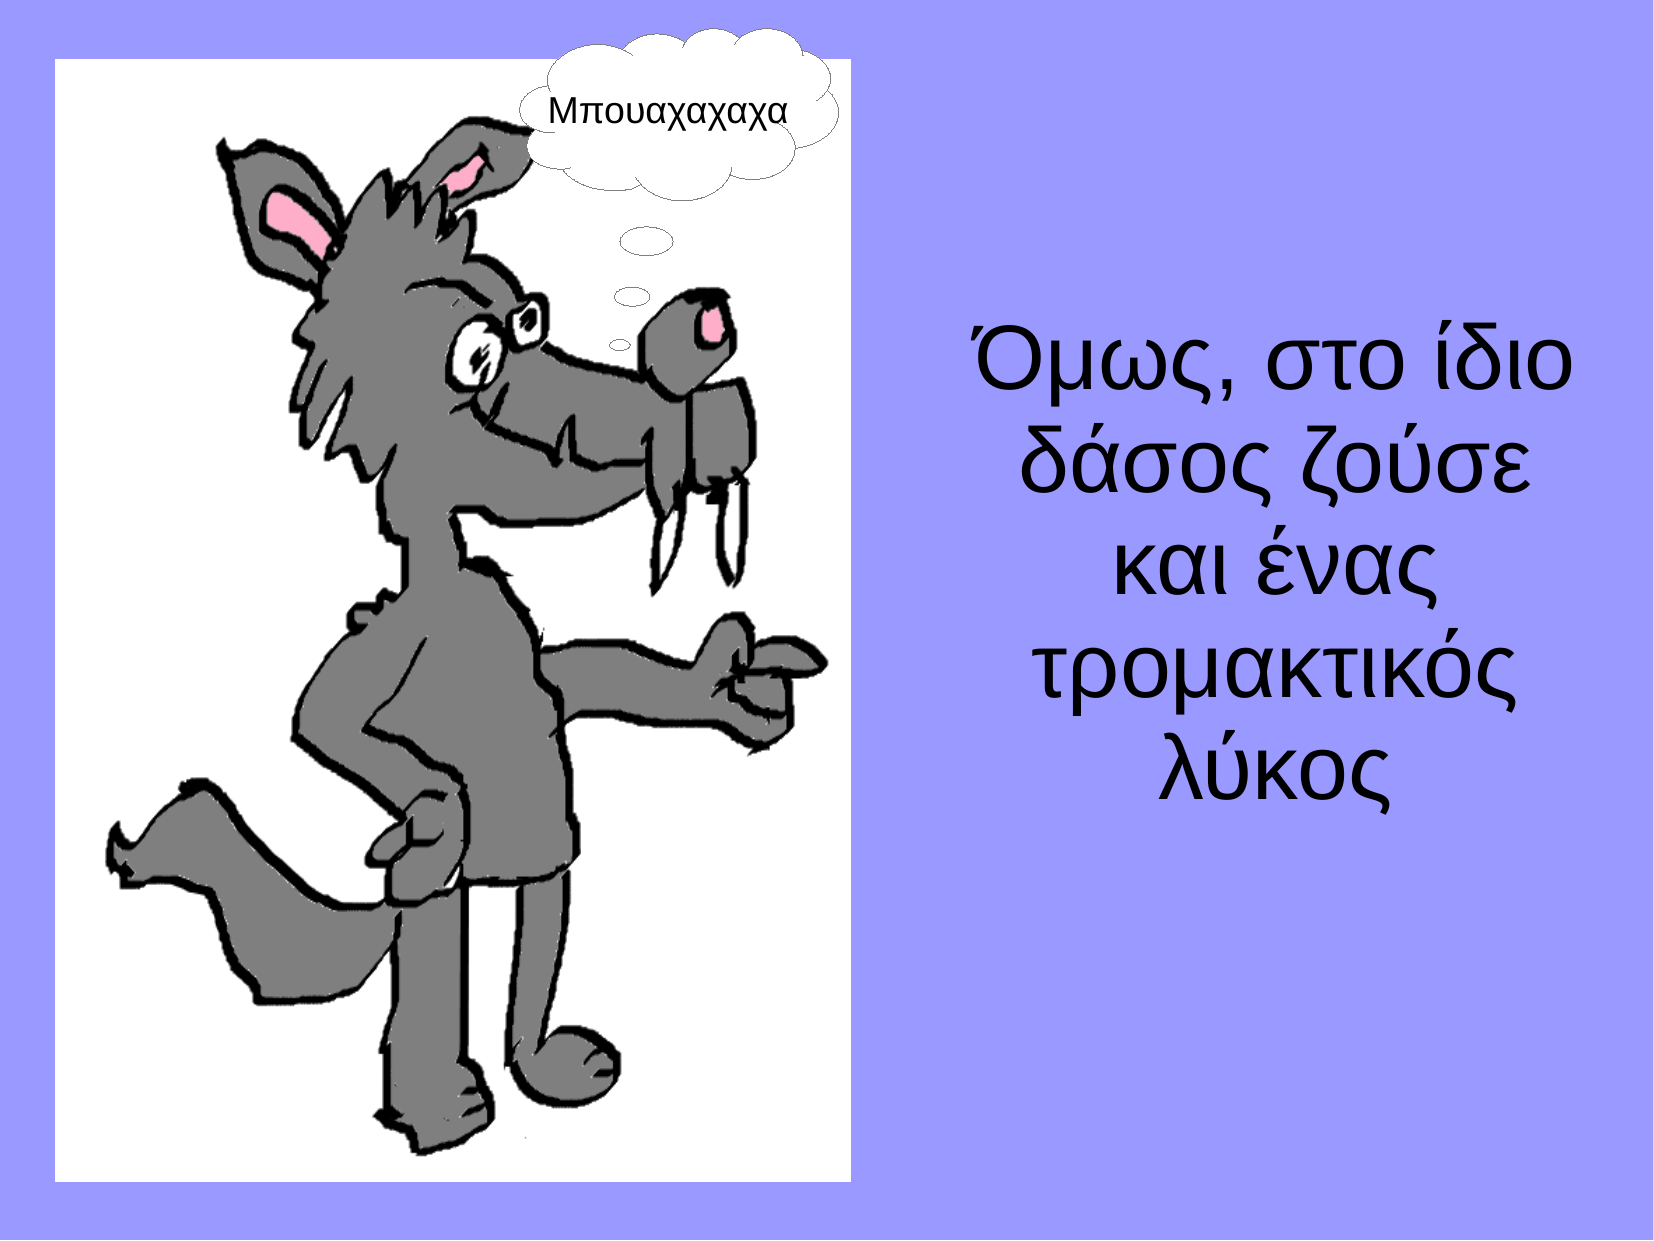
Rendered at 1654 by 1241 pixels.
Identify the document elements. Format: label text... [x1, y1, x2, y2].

text_box Μπουαχαχαχα [519, 28, 839, 201]
picture [55, 59, 851, 1182]
text_box Μπουαχαχαχα [609, 339, 631, 351]
text_box Μπουαχαχαχα [619, 226, 674, 256]
title Όμως, στο ίδιο δάσος ζούσε και ένας τρομακτικός λύκος [956, 200, 1595, 1028]
text_box Μπουαχαχαχα [614, 287, 650, 307]
